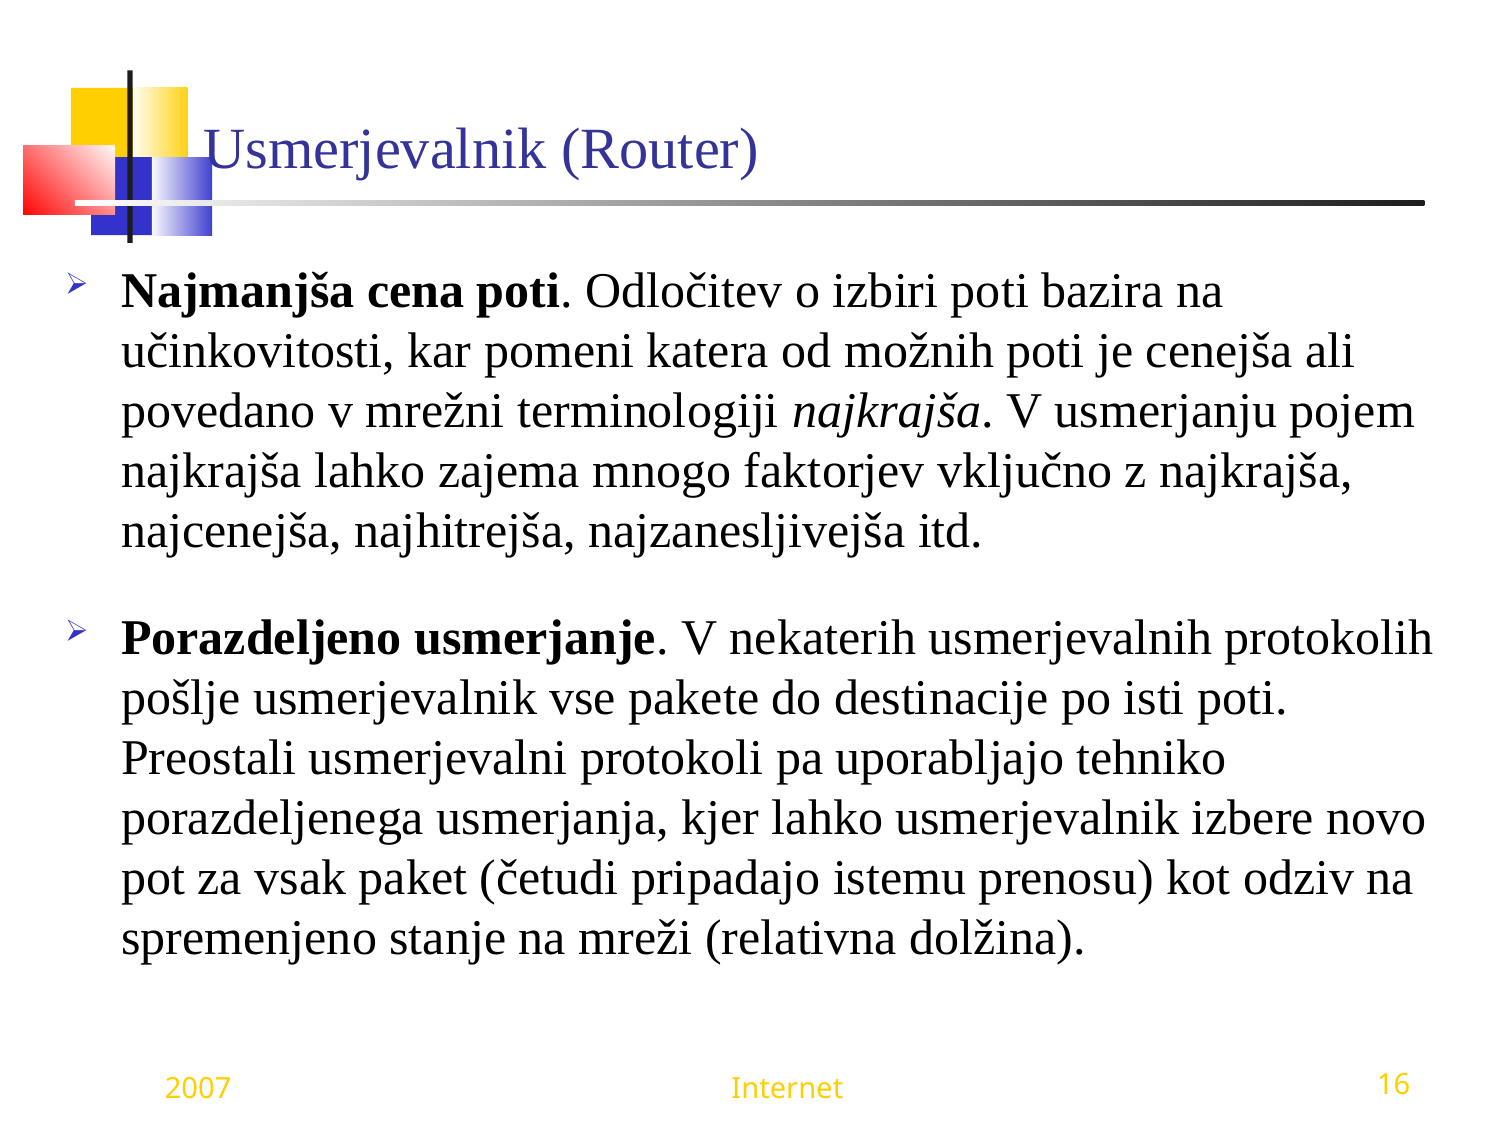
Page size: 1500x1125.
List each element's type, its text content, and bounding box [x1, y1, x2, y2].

list Najmanjša cena poti. Odločitev o izbiri poti bazira na učinkovitosti, kar pomeni katera od možnih poti je cenejša ali povedano v mrežni terminologiji najkrajša. V usmerjanju pojem najkrajša lahko zajema mnogo faktorjev vključno z najkrajša, najcenejša, najhitrejša, najzanesljivejša itd. Porazdeljeno usmerjanje. V nekaterih usmerjevalnih protokolih pošlje usmerjevalnik vse pakete do destinacije po isti poti. Preostali usmerjevalni protokoli pa uporabljajo tehniko porazdeljenega usmerjanja, kjer lahko usmerjevalnik izbere novo pot za vsak paket (četudi pripadajo istemu prenosu) kot odziv na spremenjeno stanje na mreži (relativna dolžina). [50, 249, 1469, 1007]
text_box <number> [1112, 1037, 1426, 1113]
title Usmerjevalnik (Router) [188, 101, 1468, 188]
text_box 2007 [150, 1037, 463, 1113]
text_box Internet [549, 1037, 1026, 1113]
